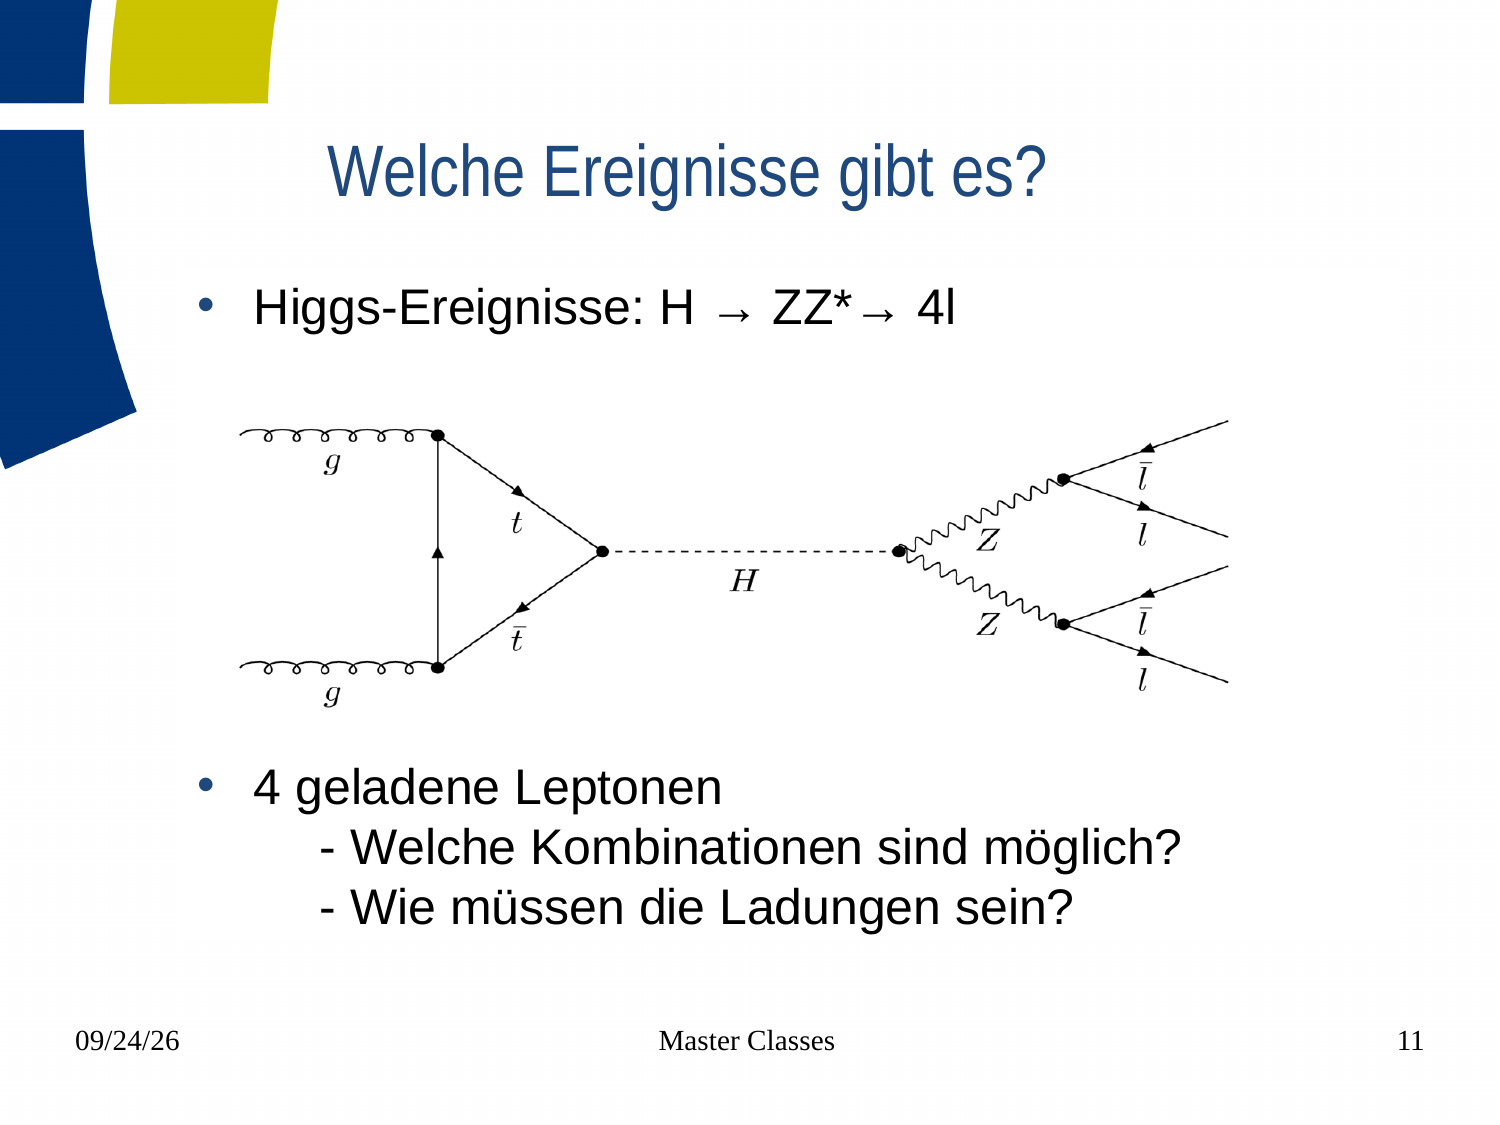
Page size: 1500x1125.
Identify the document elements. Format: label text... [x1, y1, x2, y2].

text_box Higgs-Ereignisse: H → ZZ*→ 4l 4 geladene Leptonen - Welche Kombinationen sind möglich? - Wie müssen die Ladungen sein? [183, 267, 1400, 942]
picture [0, 0, 1500, 1125]
title Welche Ereignisse gibt es? [312, 101, 1400, 233]
